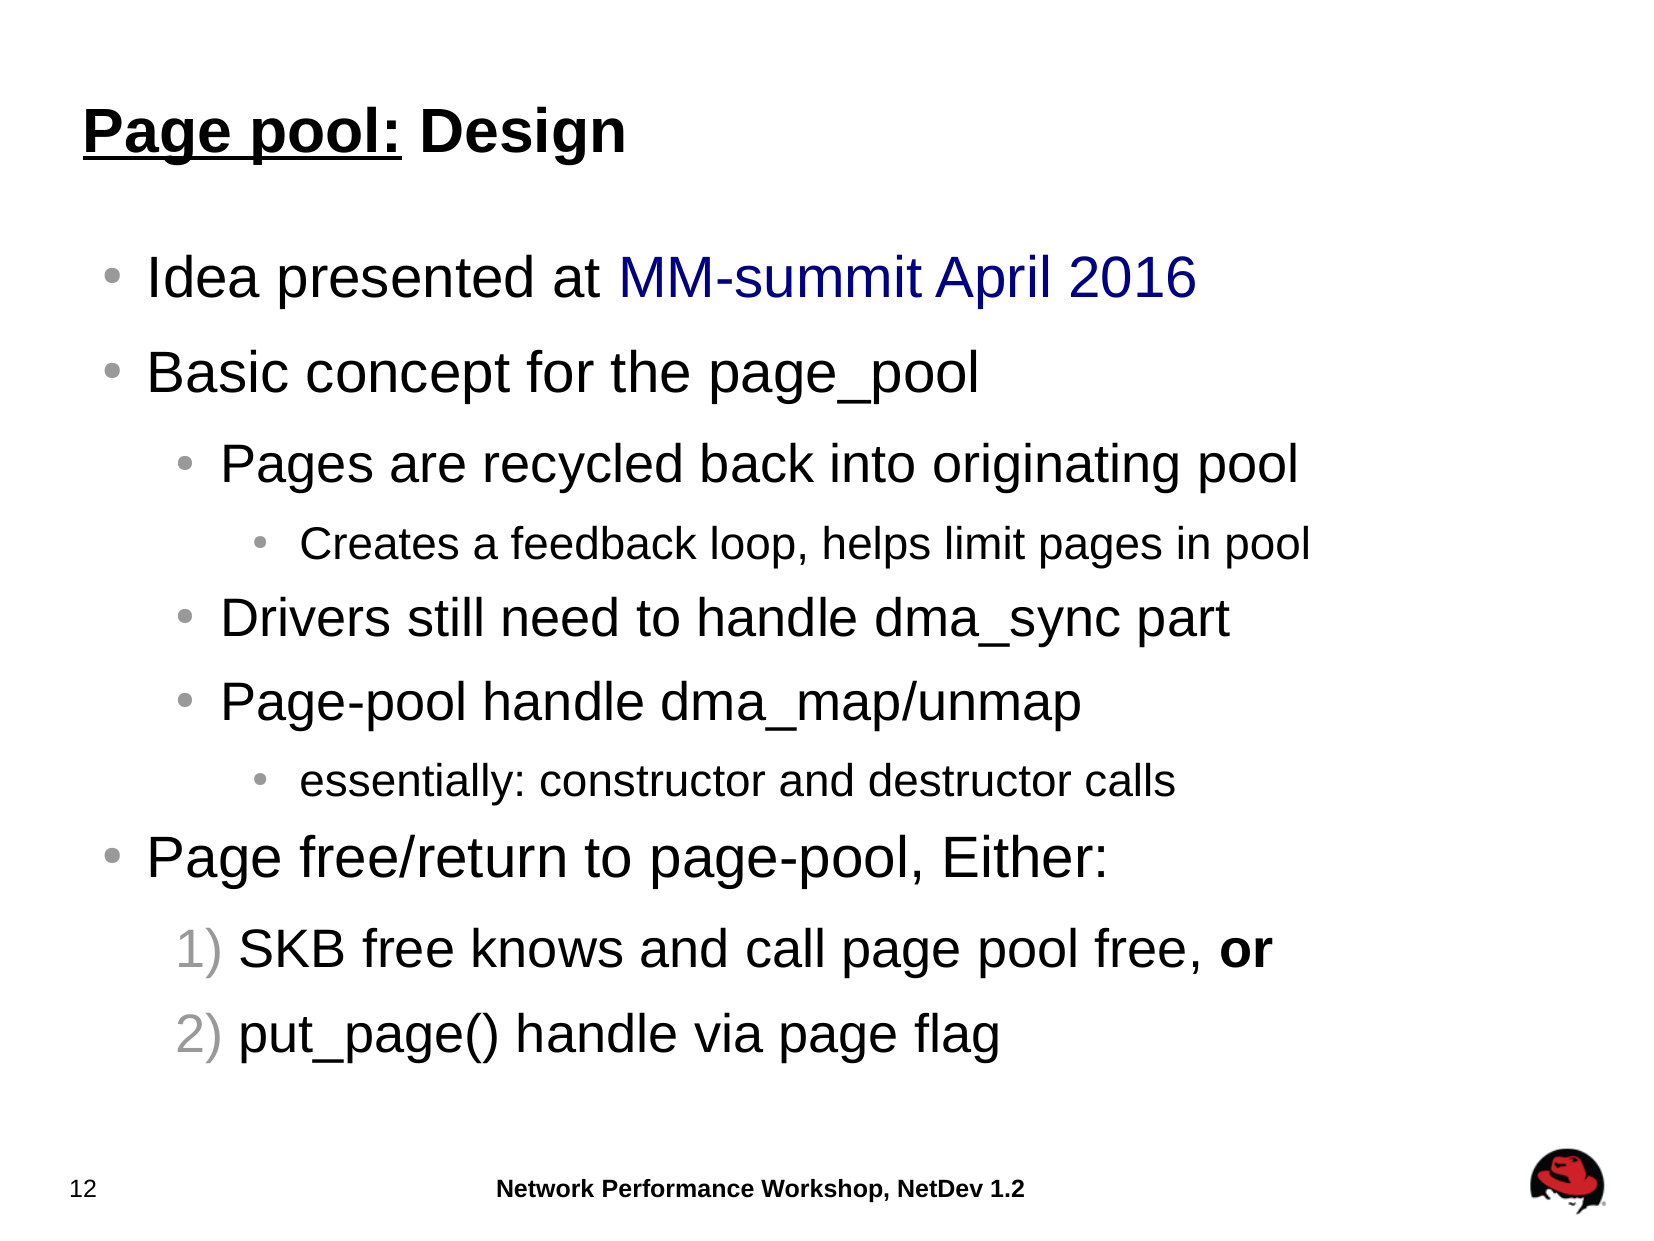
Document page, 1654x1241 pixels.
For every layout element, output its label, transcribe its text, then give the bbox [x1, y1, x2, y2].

title Page pool: Design [82, 37, 1571, 226]
picture [1529, 1146, 1612, 1224]
list Idea presented at MM-summit April 2016 Basic concept for the page_pool Pages are recycled back into originating pool Creates a feedback loop, helps limit pages in pool Drivers still need to handle dma_sync part Page-pool handle dma_map/unmap essentially: constructor and destructor calls Page free/return to page-pool, Either: SKB free knows and call page pool free, or put_page() handle via page flag [86, 244, 1575, 1064]
